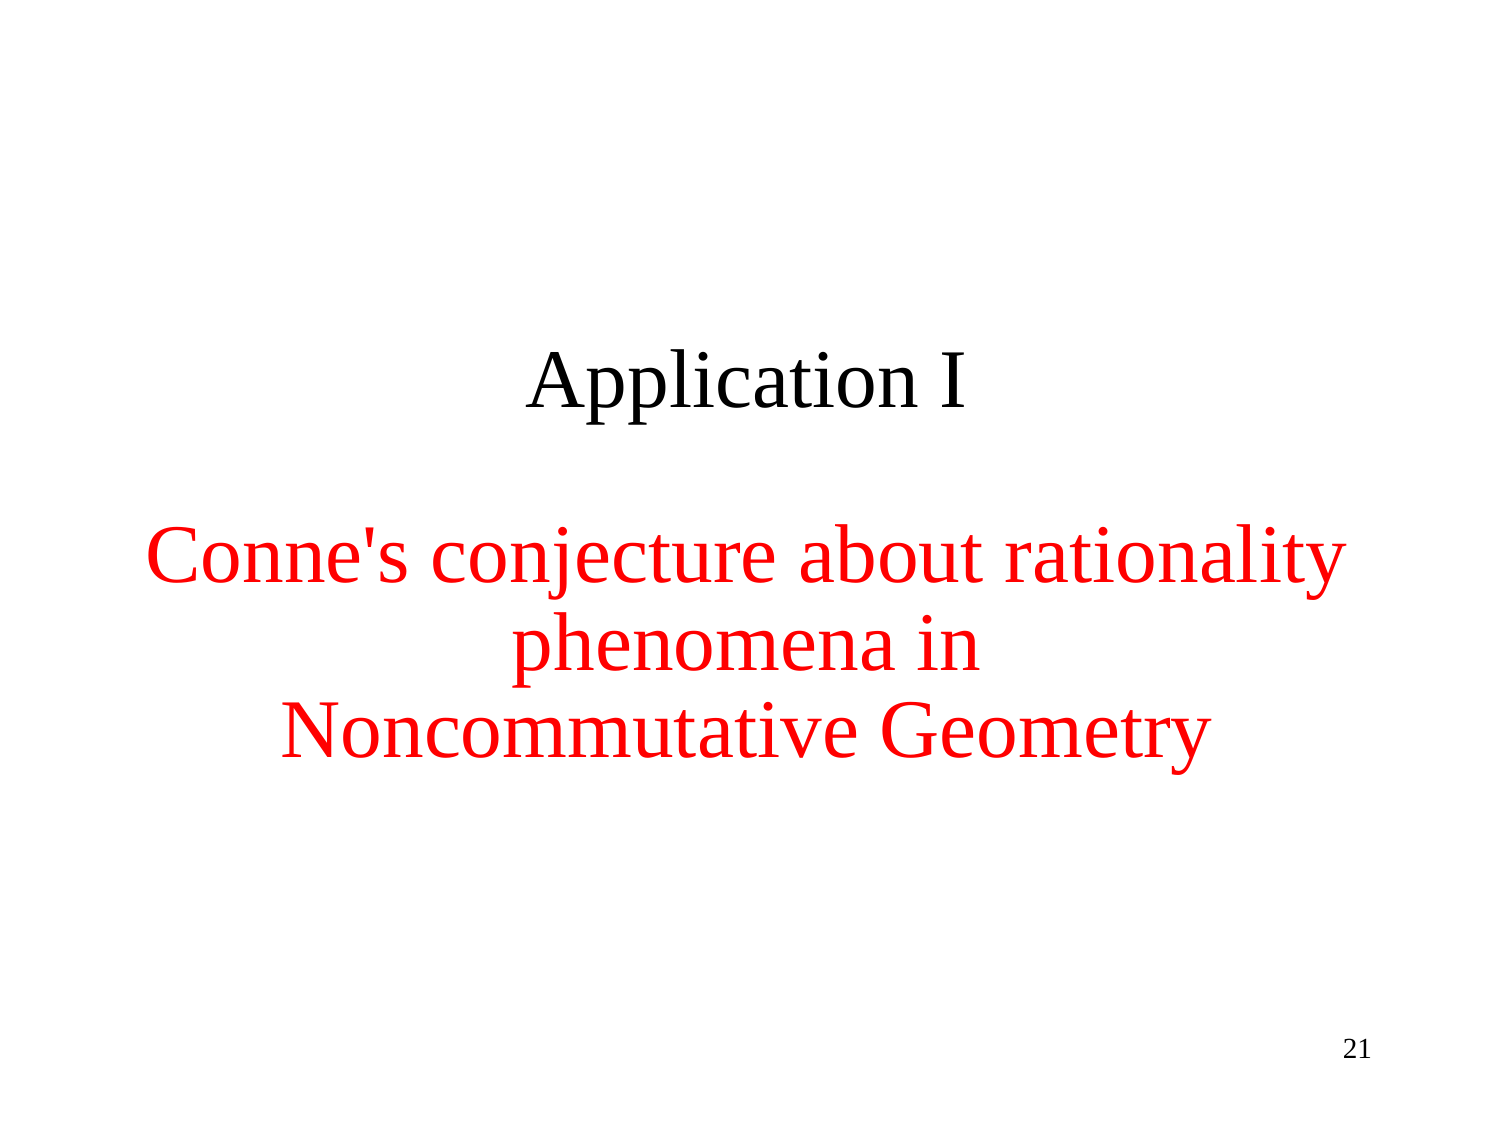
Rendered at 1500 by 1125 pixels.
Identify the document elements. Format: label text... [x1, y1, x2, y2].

text_box Application I Conne's conjecture about rationality phenomena in Noncommutative Geometry [112, 330, 1382, 788]
